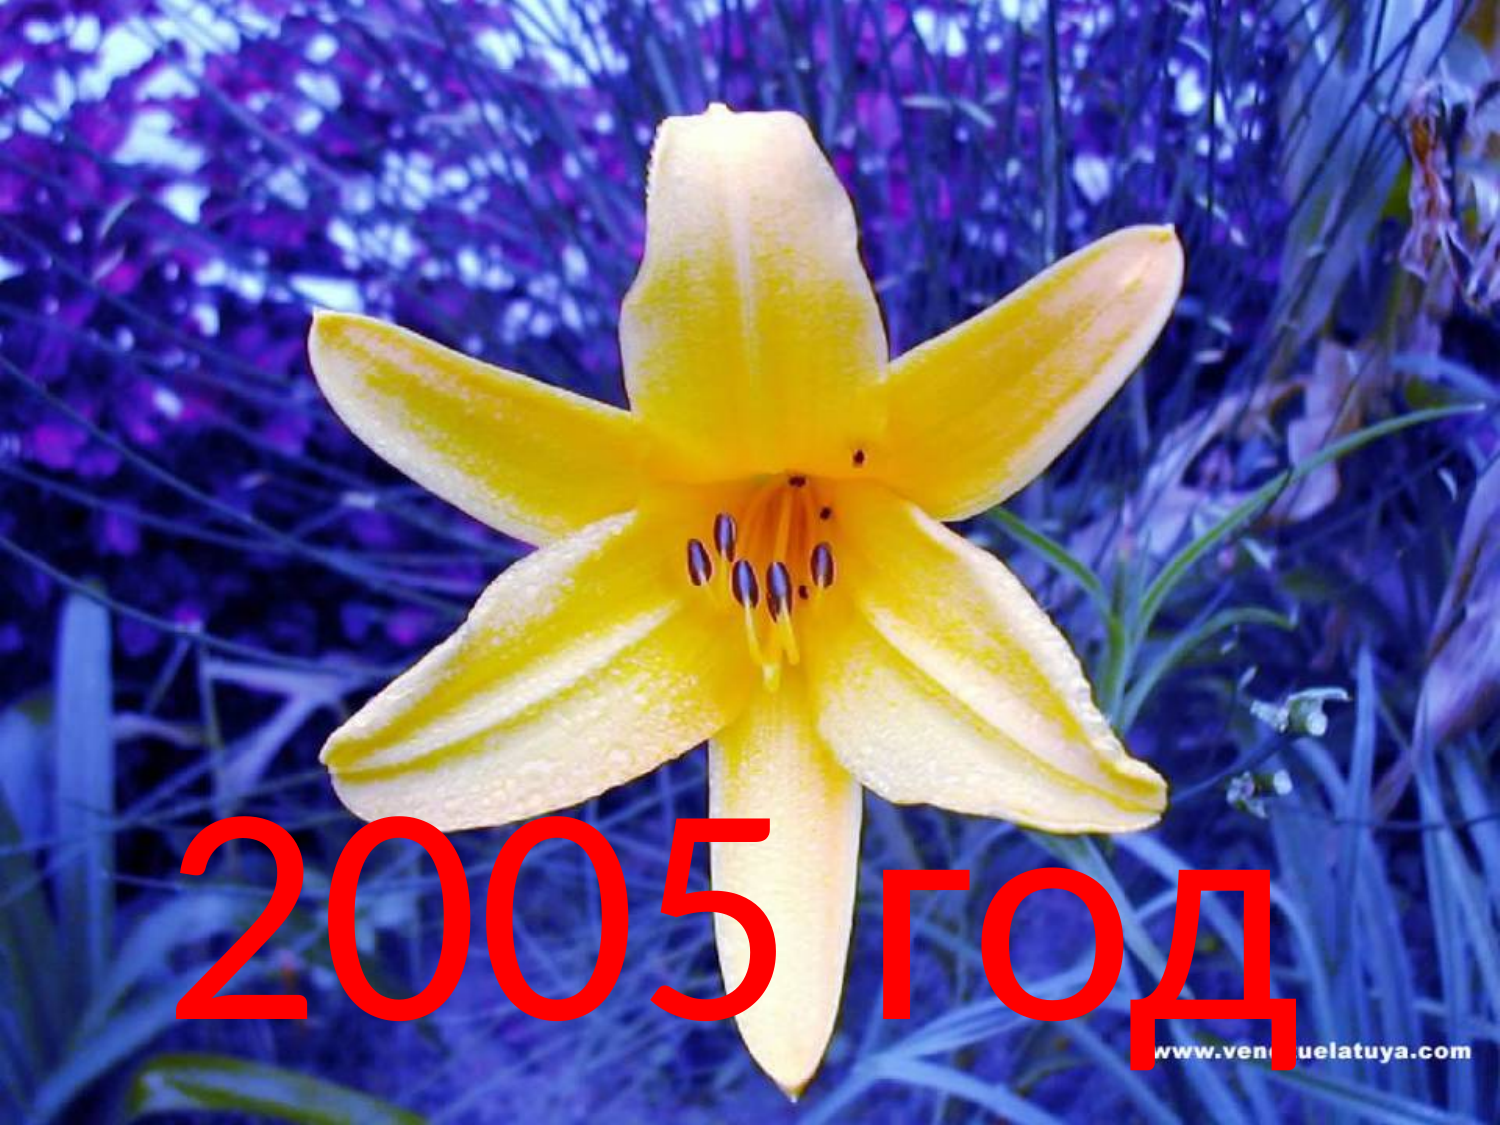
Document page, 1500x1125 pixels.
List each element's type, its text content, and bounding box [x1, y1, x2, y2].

picture [0, 0, 1500, 1125]
title 2005 год [53, 31, 1412, 1083]
